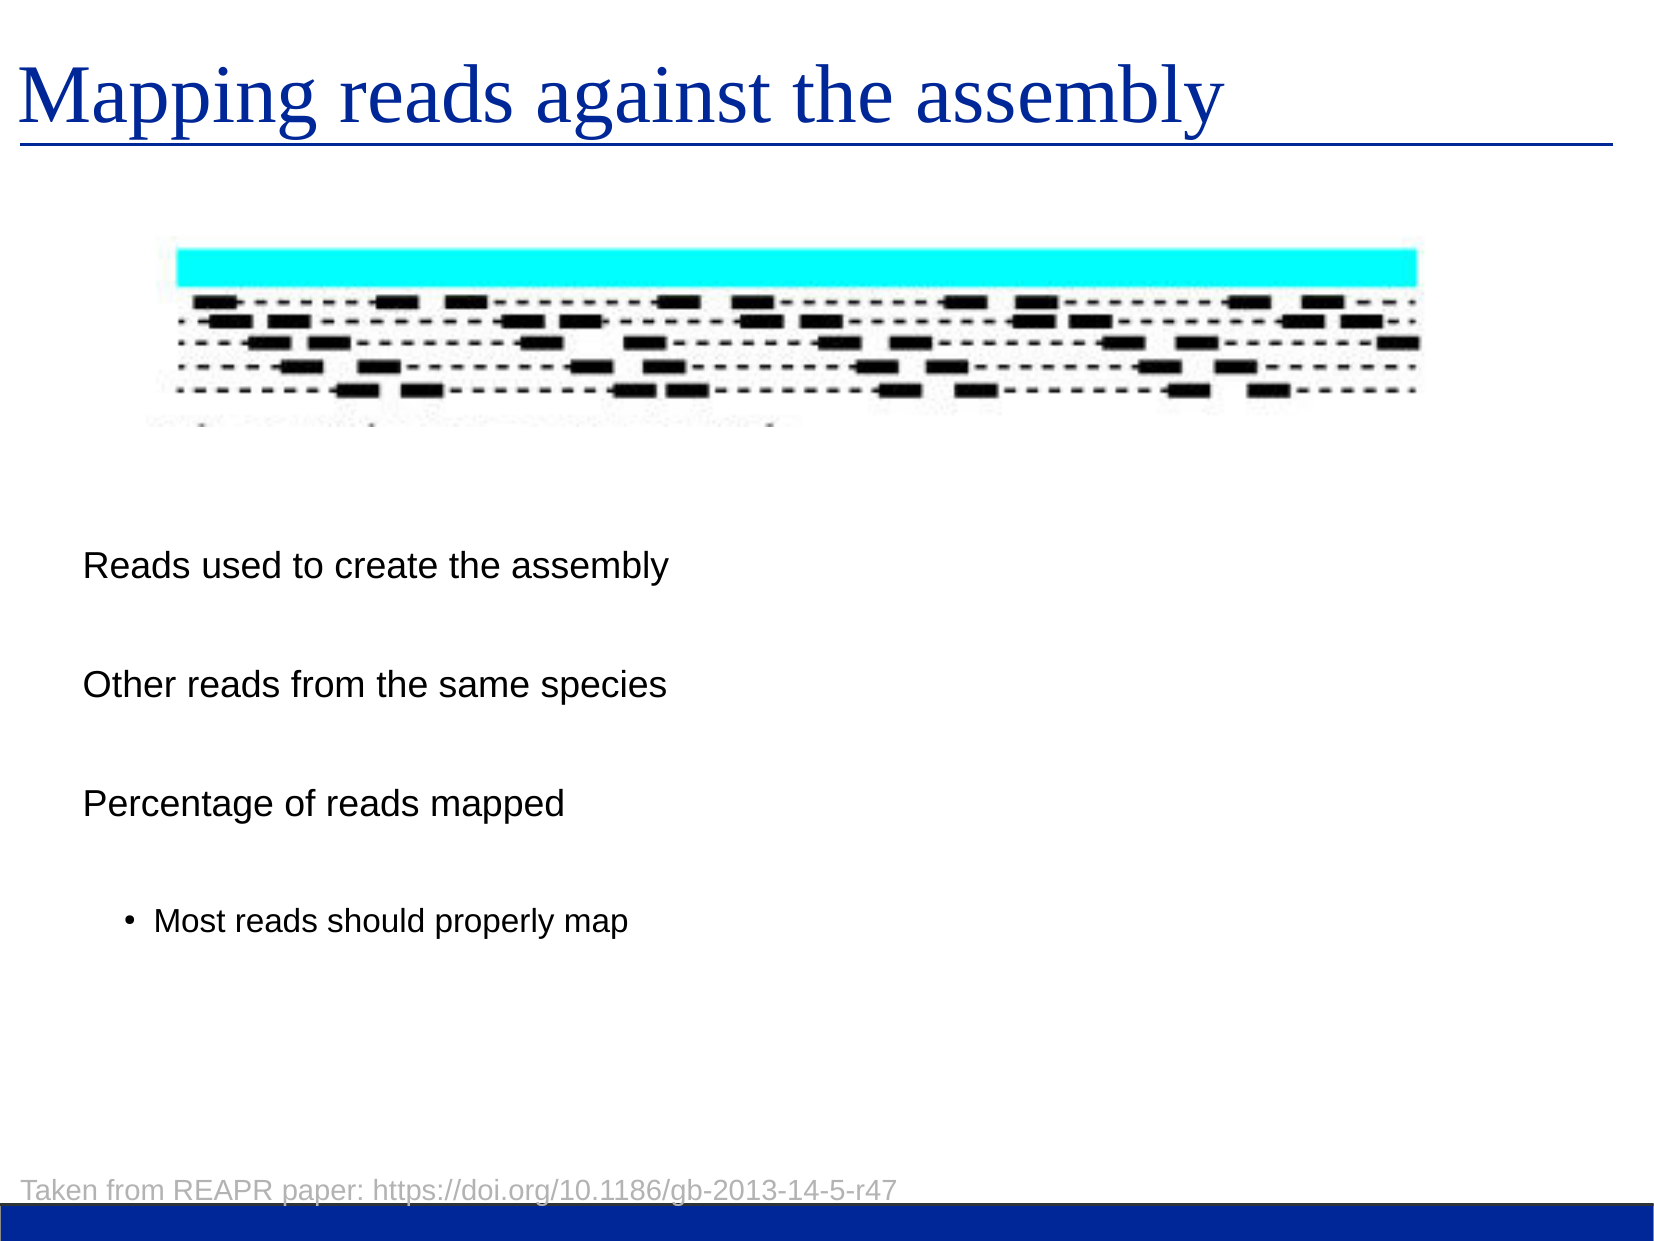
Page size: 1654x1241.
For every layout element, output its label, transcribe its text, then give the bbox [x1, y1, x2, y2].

text_box Taken from REAPR paper: https://doi.org/10.1186/gb-2013-14-5-r47 [5, 1166, 972, 1241]
title Mapping reads against the assembly [17, 0, 1589, 198]
list Reads used to create the assembly Other reads from the same species Percentage of reads mapped Most reads should properly map [82, 544, 1571, 1040]
picture [146, 215, 1439, 427]
